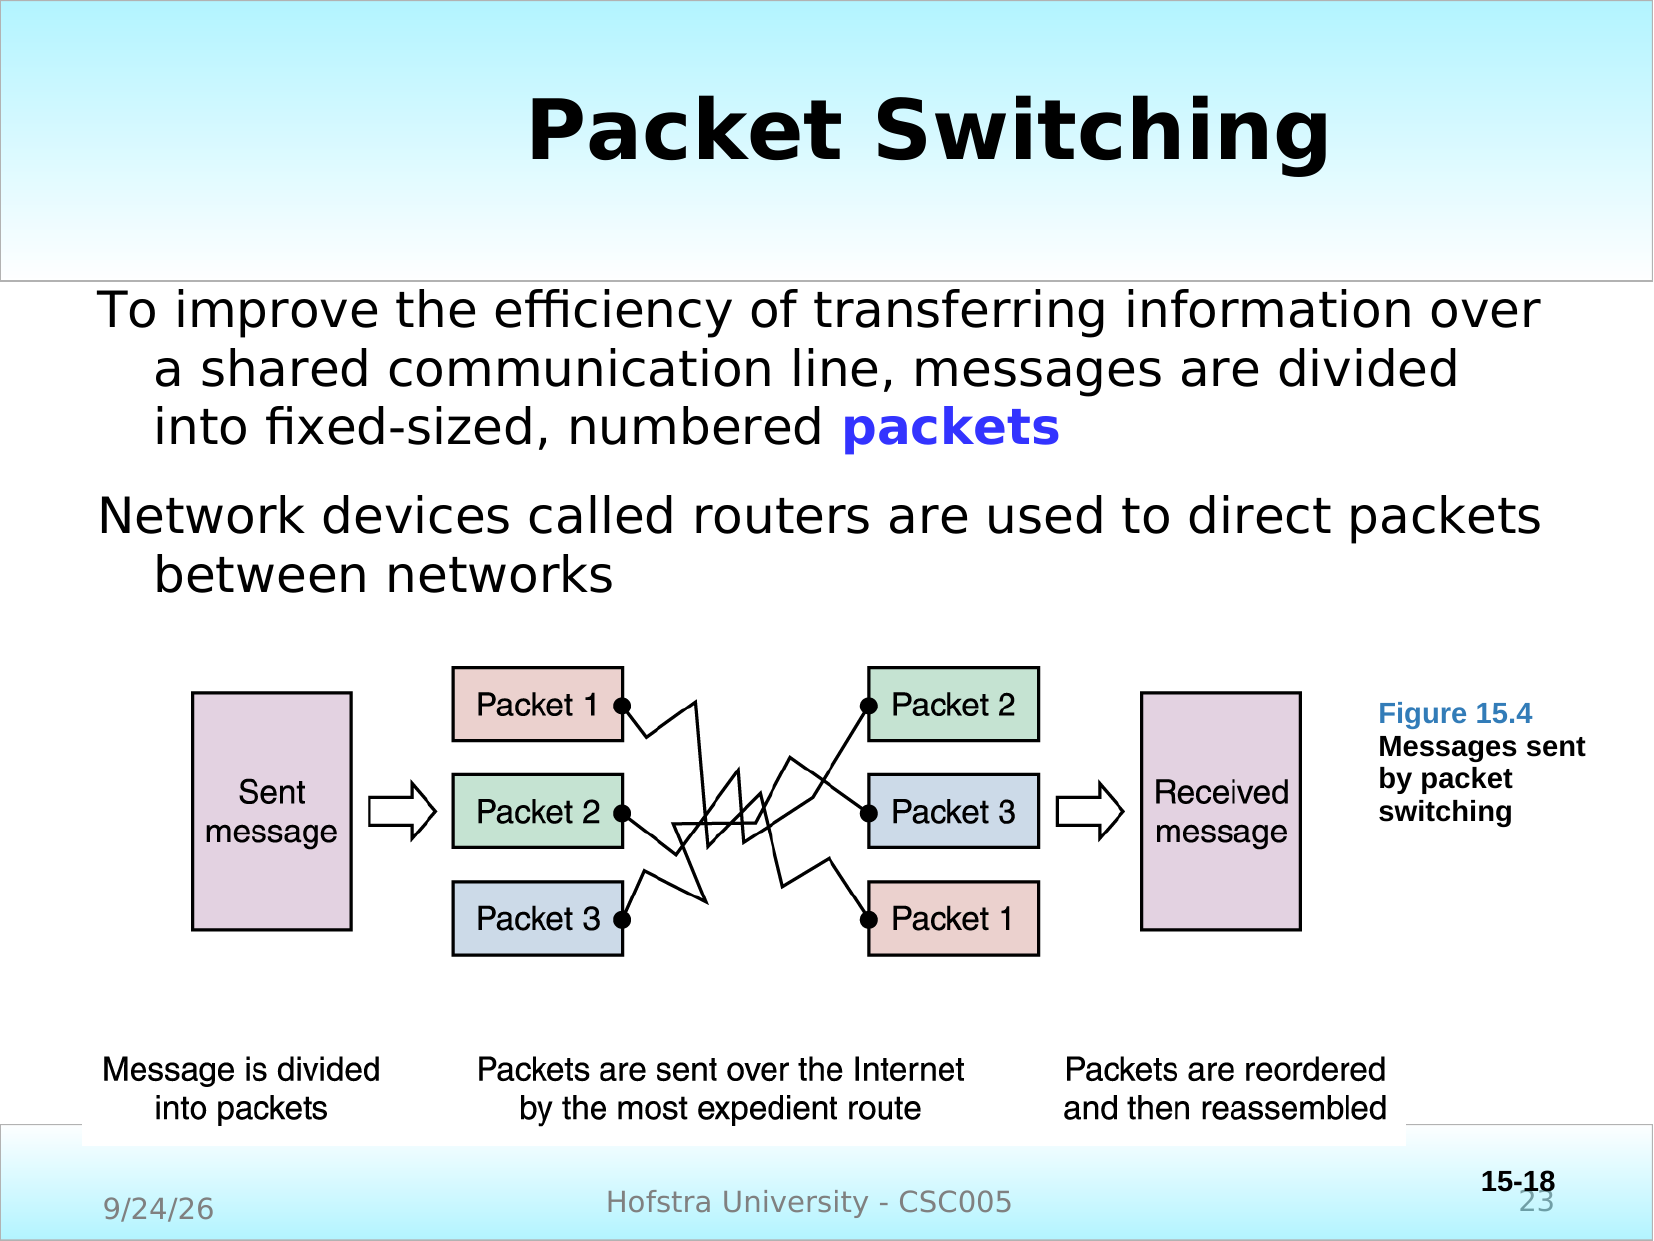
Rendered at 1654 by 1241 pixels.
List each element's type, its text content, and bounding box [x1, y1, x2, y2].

text_box 15-18 [1184, 1157, 1571, 1216]
list To improve the efficiency of transferring information over a shared communication line, messages are divided into fixed-sized, numbered packets Network devices called routers are used to direct packets between networks [82, 273, 1571, 723]
picture [82, 723, 1406, 1146]
title Packet Switching [247, 27, 1612, 235]
text_box Figure 15.4 Messages sent by packet switching [1363, 689, 1619, 836]
